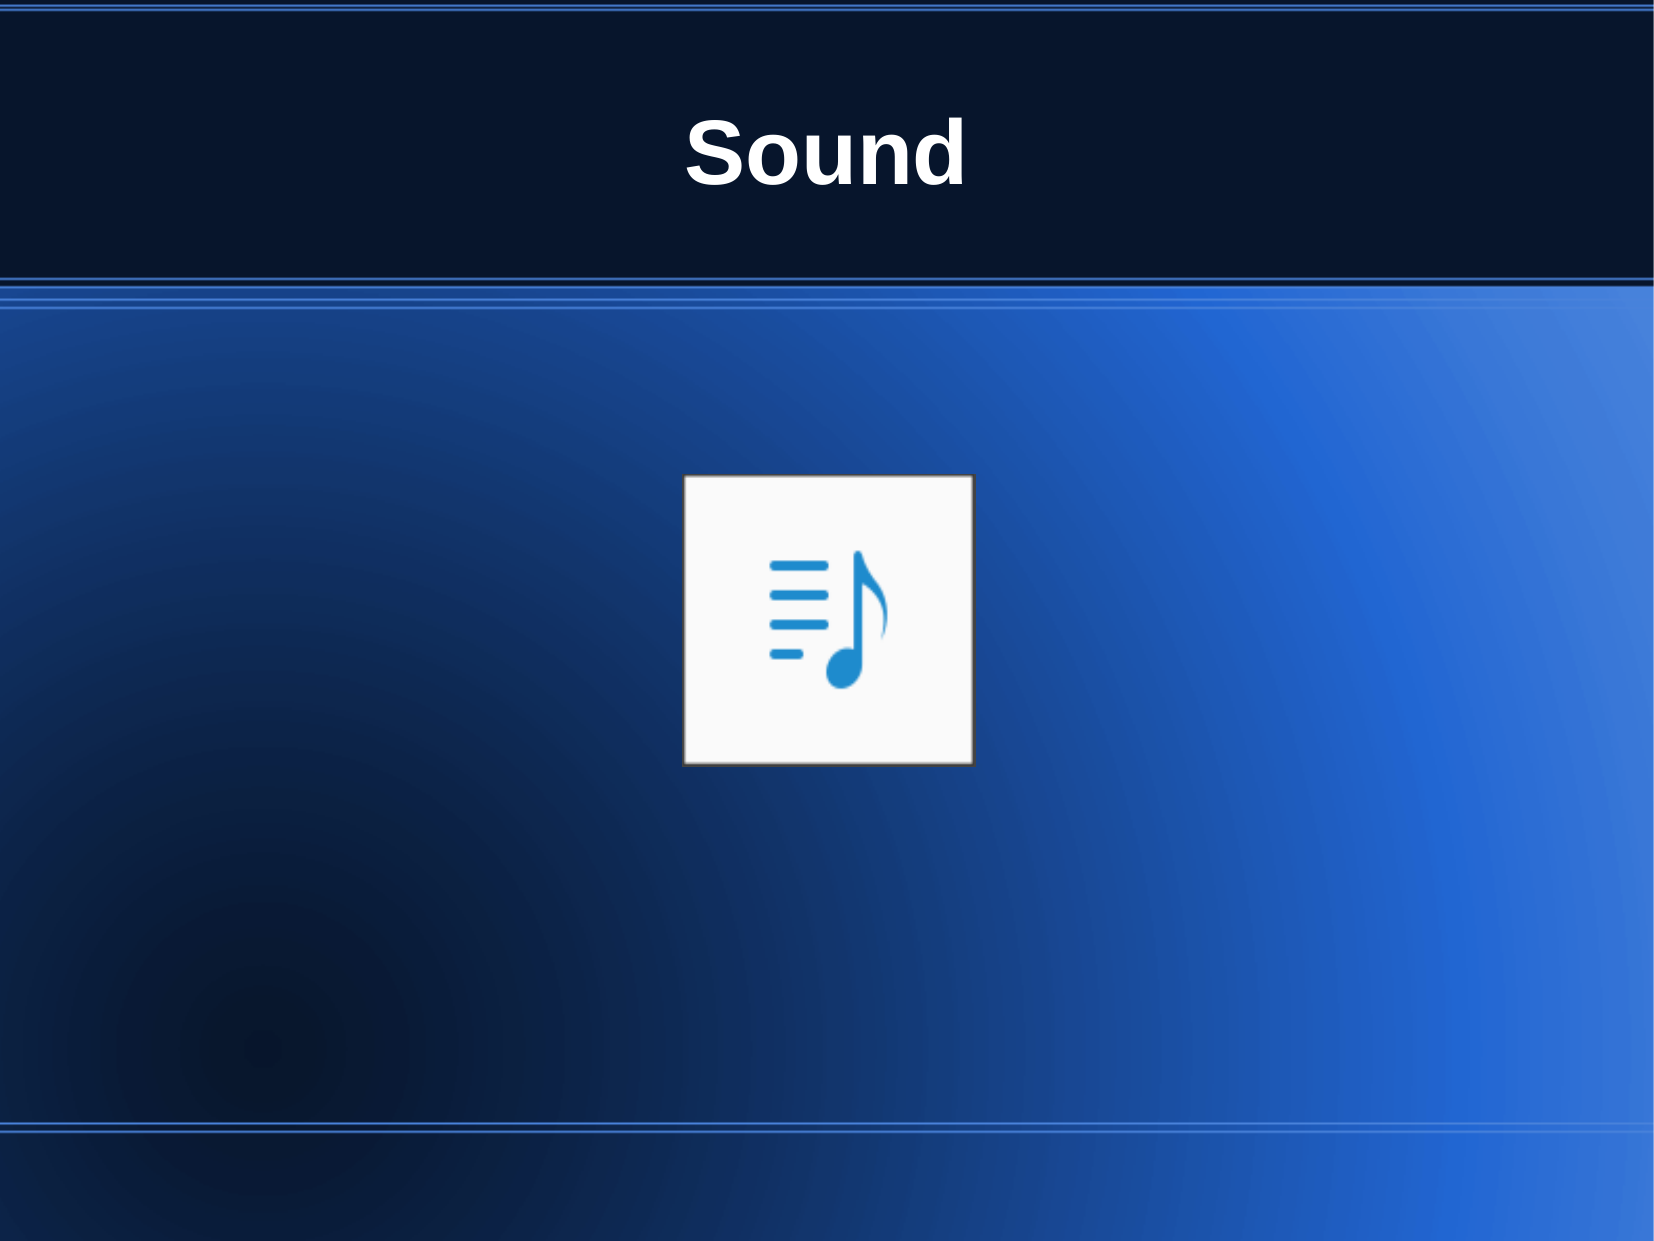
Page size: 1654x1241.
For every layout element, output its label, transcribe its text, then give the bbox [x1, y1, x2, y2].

title Sound [82, 49, 1571, 257]
picture [0, 0, 1654, 1241]
text_box [681, 472, 977, 768]
